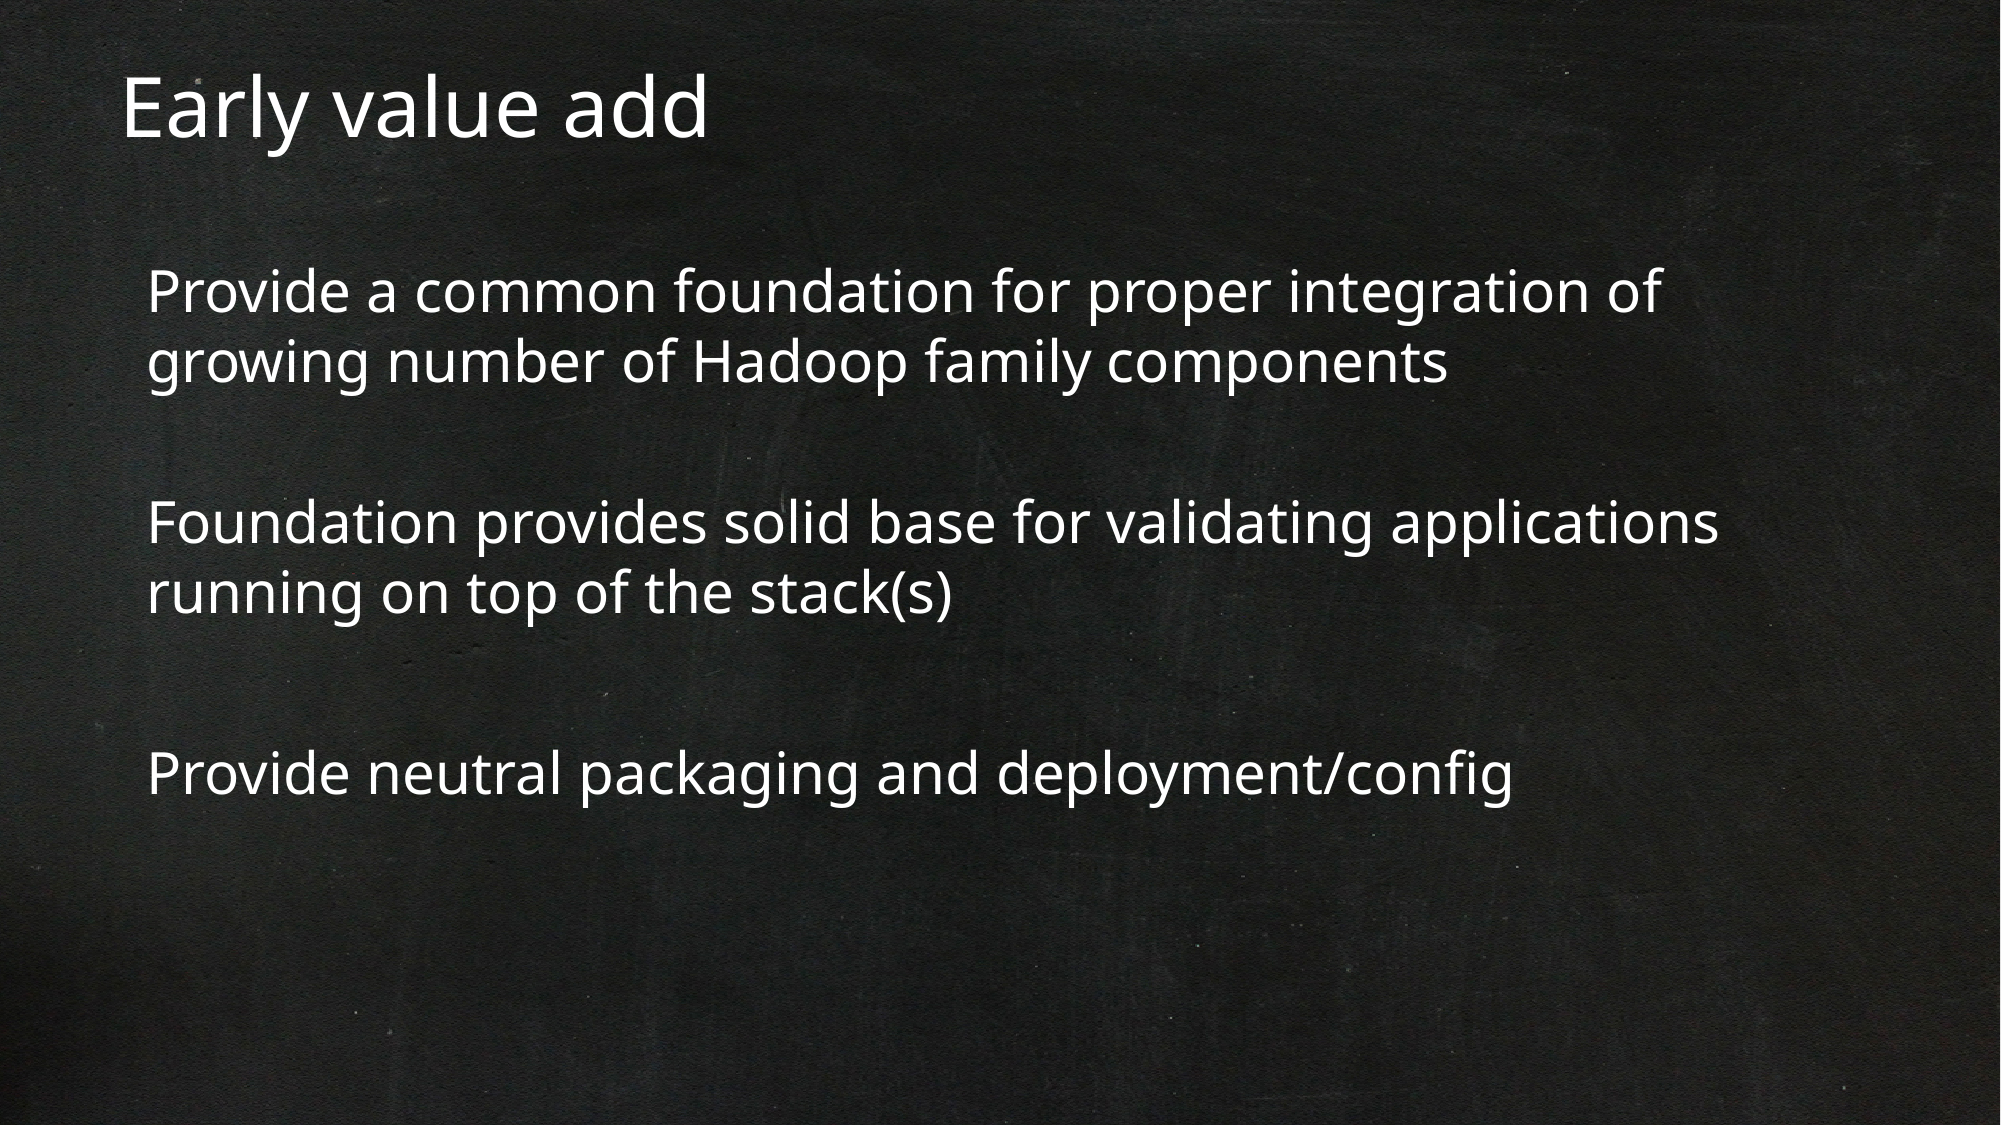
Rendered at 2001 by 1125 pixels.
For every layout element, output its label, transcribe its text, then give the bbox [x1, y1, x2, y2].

list Provide a common foundation for proper integration of growing number of Hadoop family components Foundation provides solid base for validating applications running on top of the stack(s) Provide neutral packaging and deployment/config [131, 246, 1857, 1072]
title Early value add [104, 2, 1830, 220]
